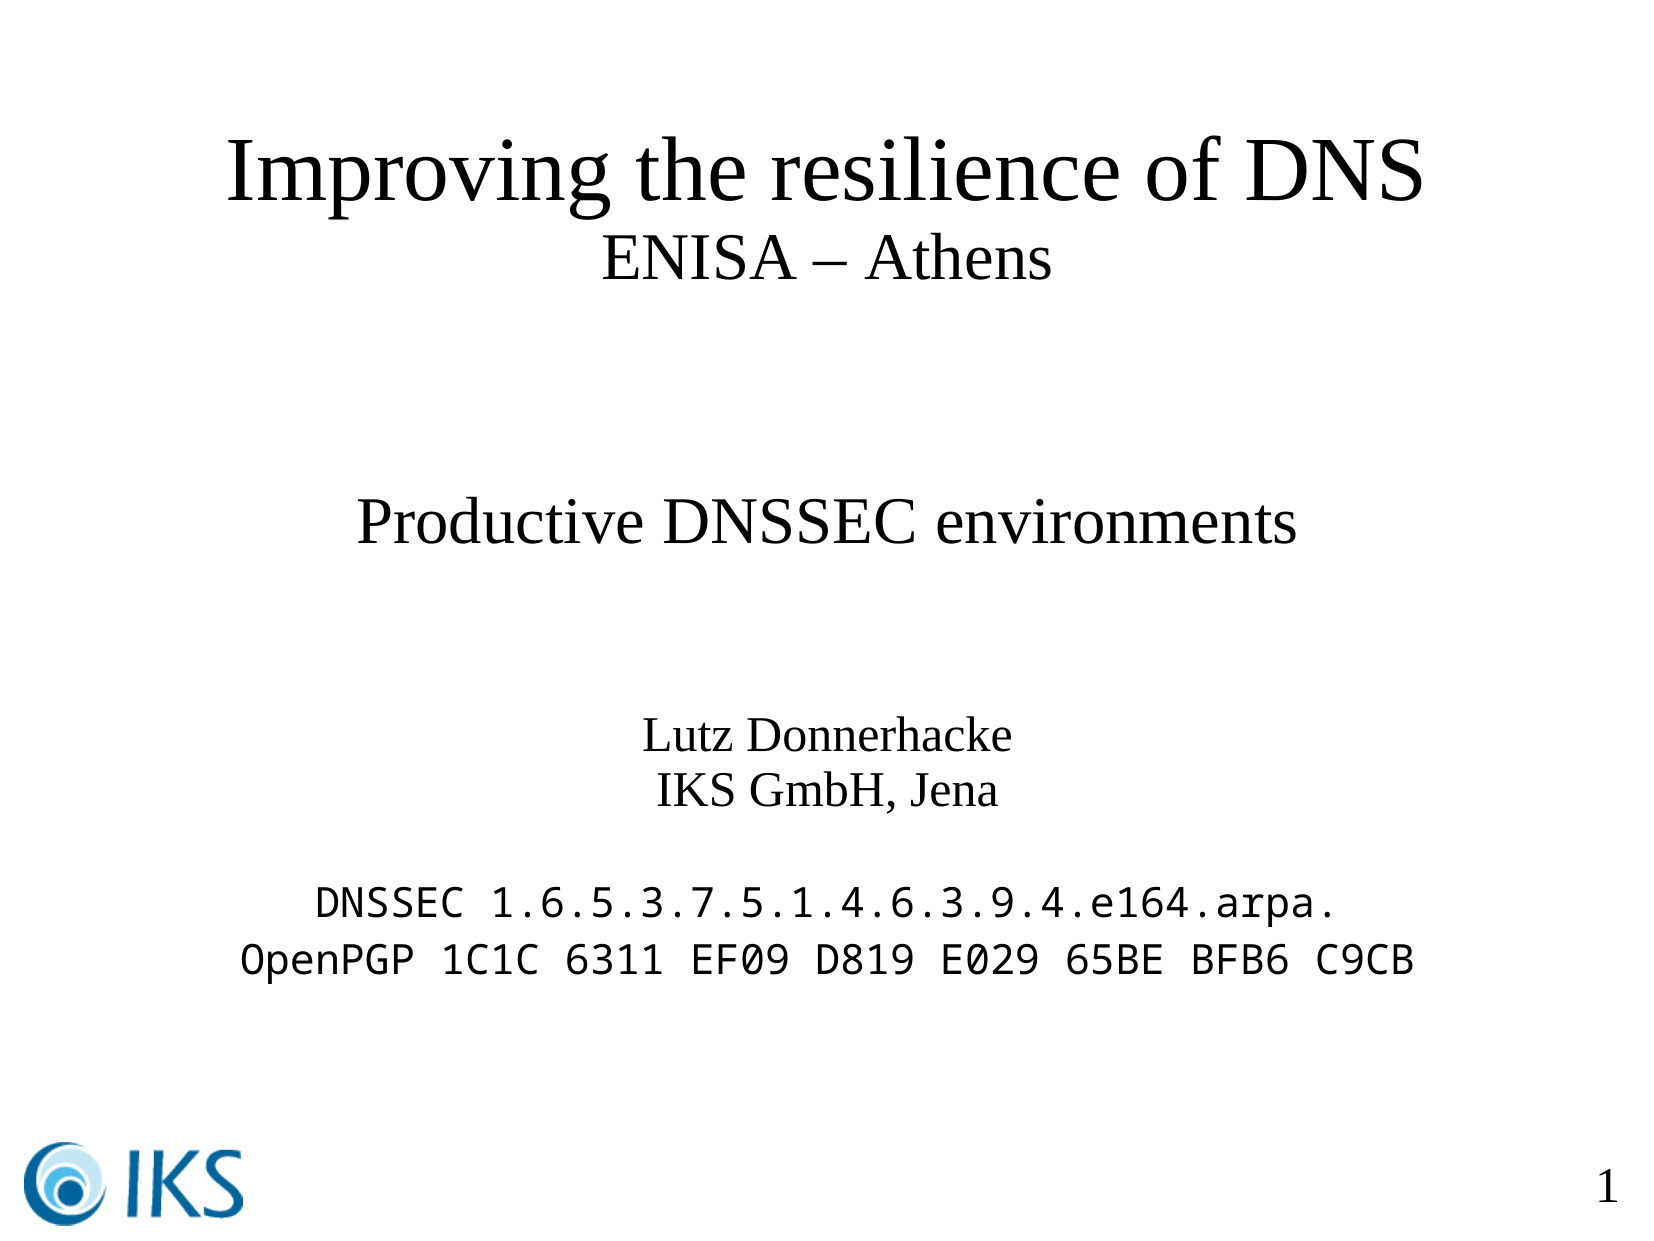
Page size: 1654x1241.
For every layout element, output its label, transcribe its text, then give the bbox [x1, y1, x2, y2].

picture [24, 1142, 243, 1226]
title Improving the resilience of DNS ENISA – Athens [121, 102, 1534, 311]
subtitle Productive DNSSEC environments Lutz Donnerhacke IKS GmbH, Jena DNSSEC 1.6.5.3.7.5.1.4.6.3.9.4.e164.arpa. OpenPGP 1C1C 6311 EF09 D819 E029 65BE BFB6 C9CB [121, 344, 1534, 1127]
